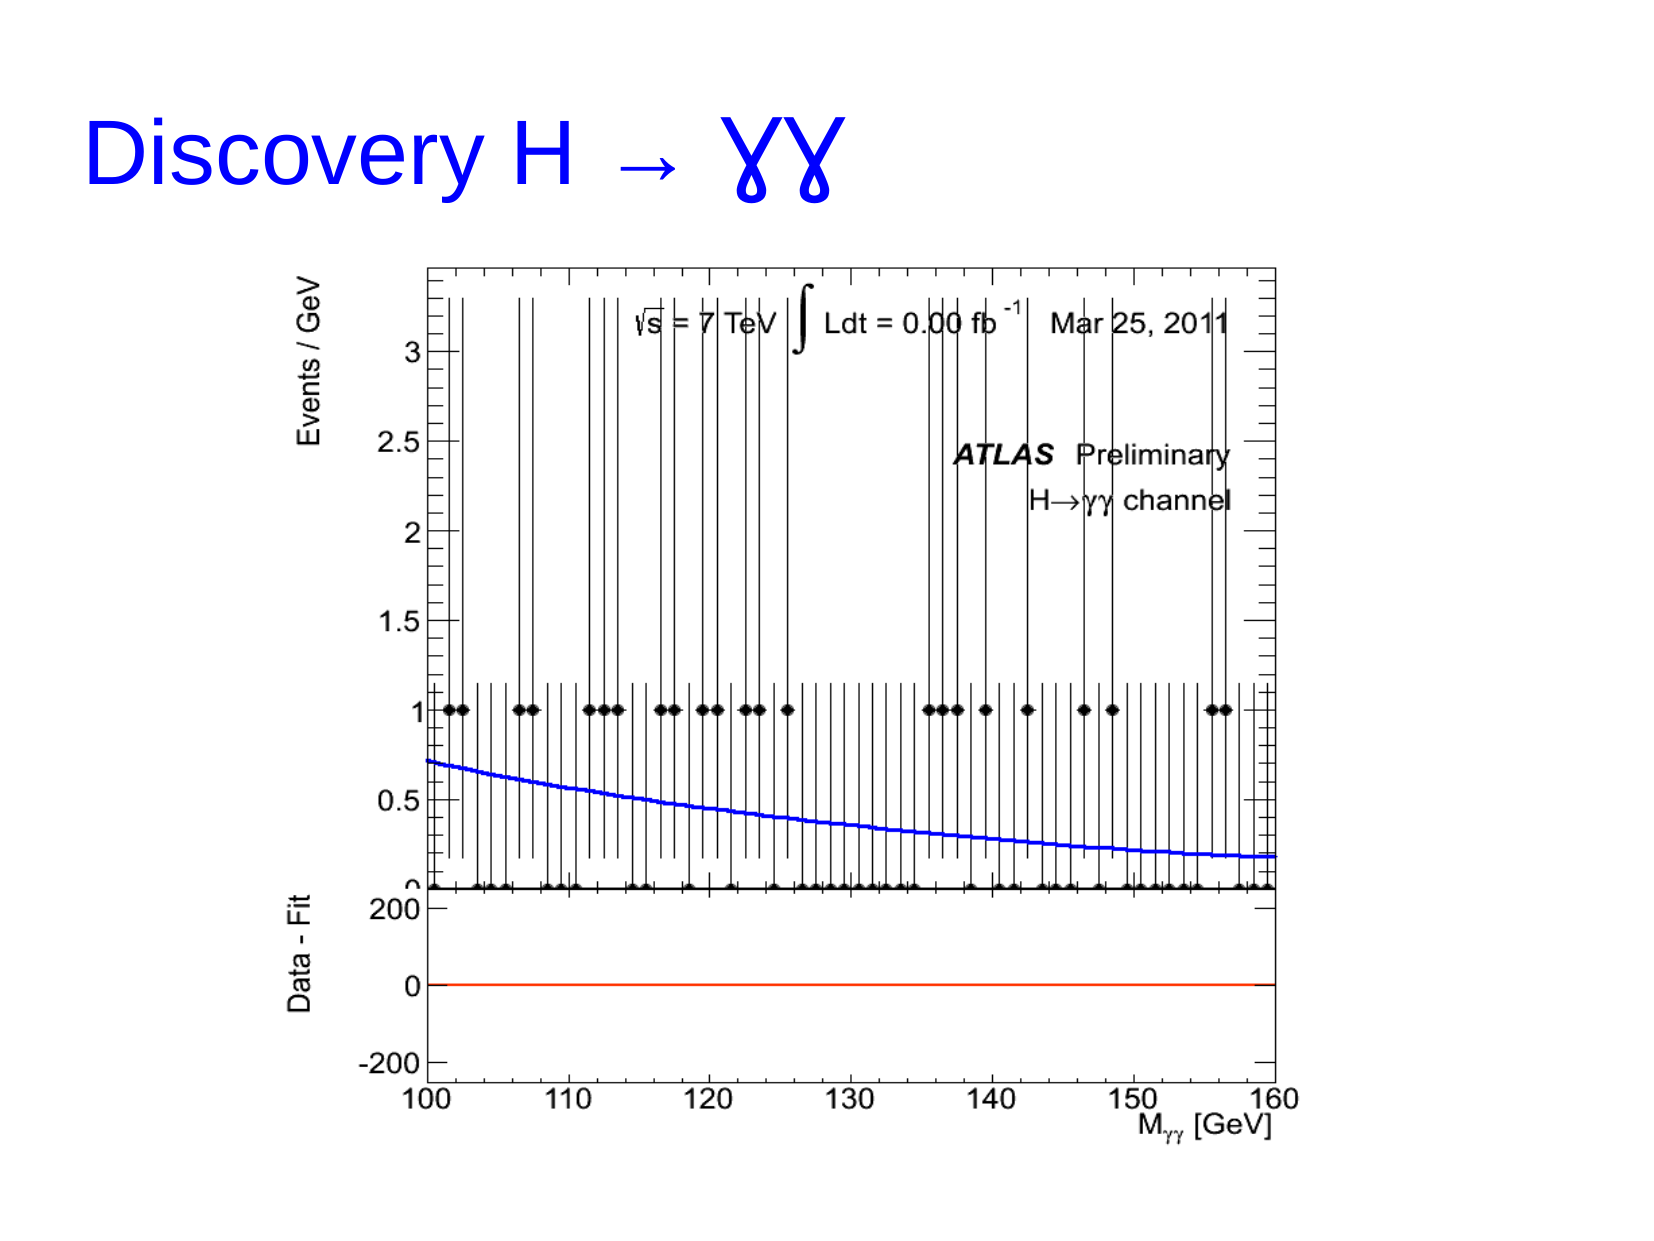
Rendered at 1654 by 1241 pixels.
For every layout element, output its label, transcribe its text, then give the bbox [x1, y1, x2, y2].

picture [256, 236, 1329, 1211]
title Discovery H → ƔƔ [82, 49, 916, 257]
